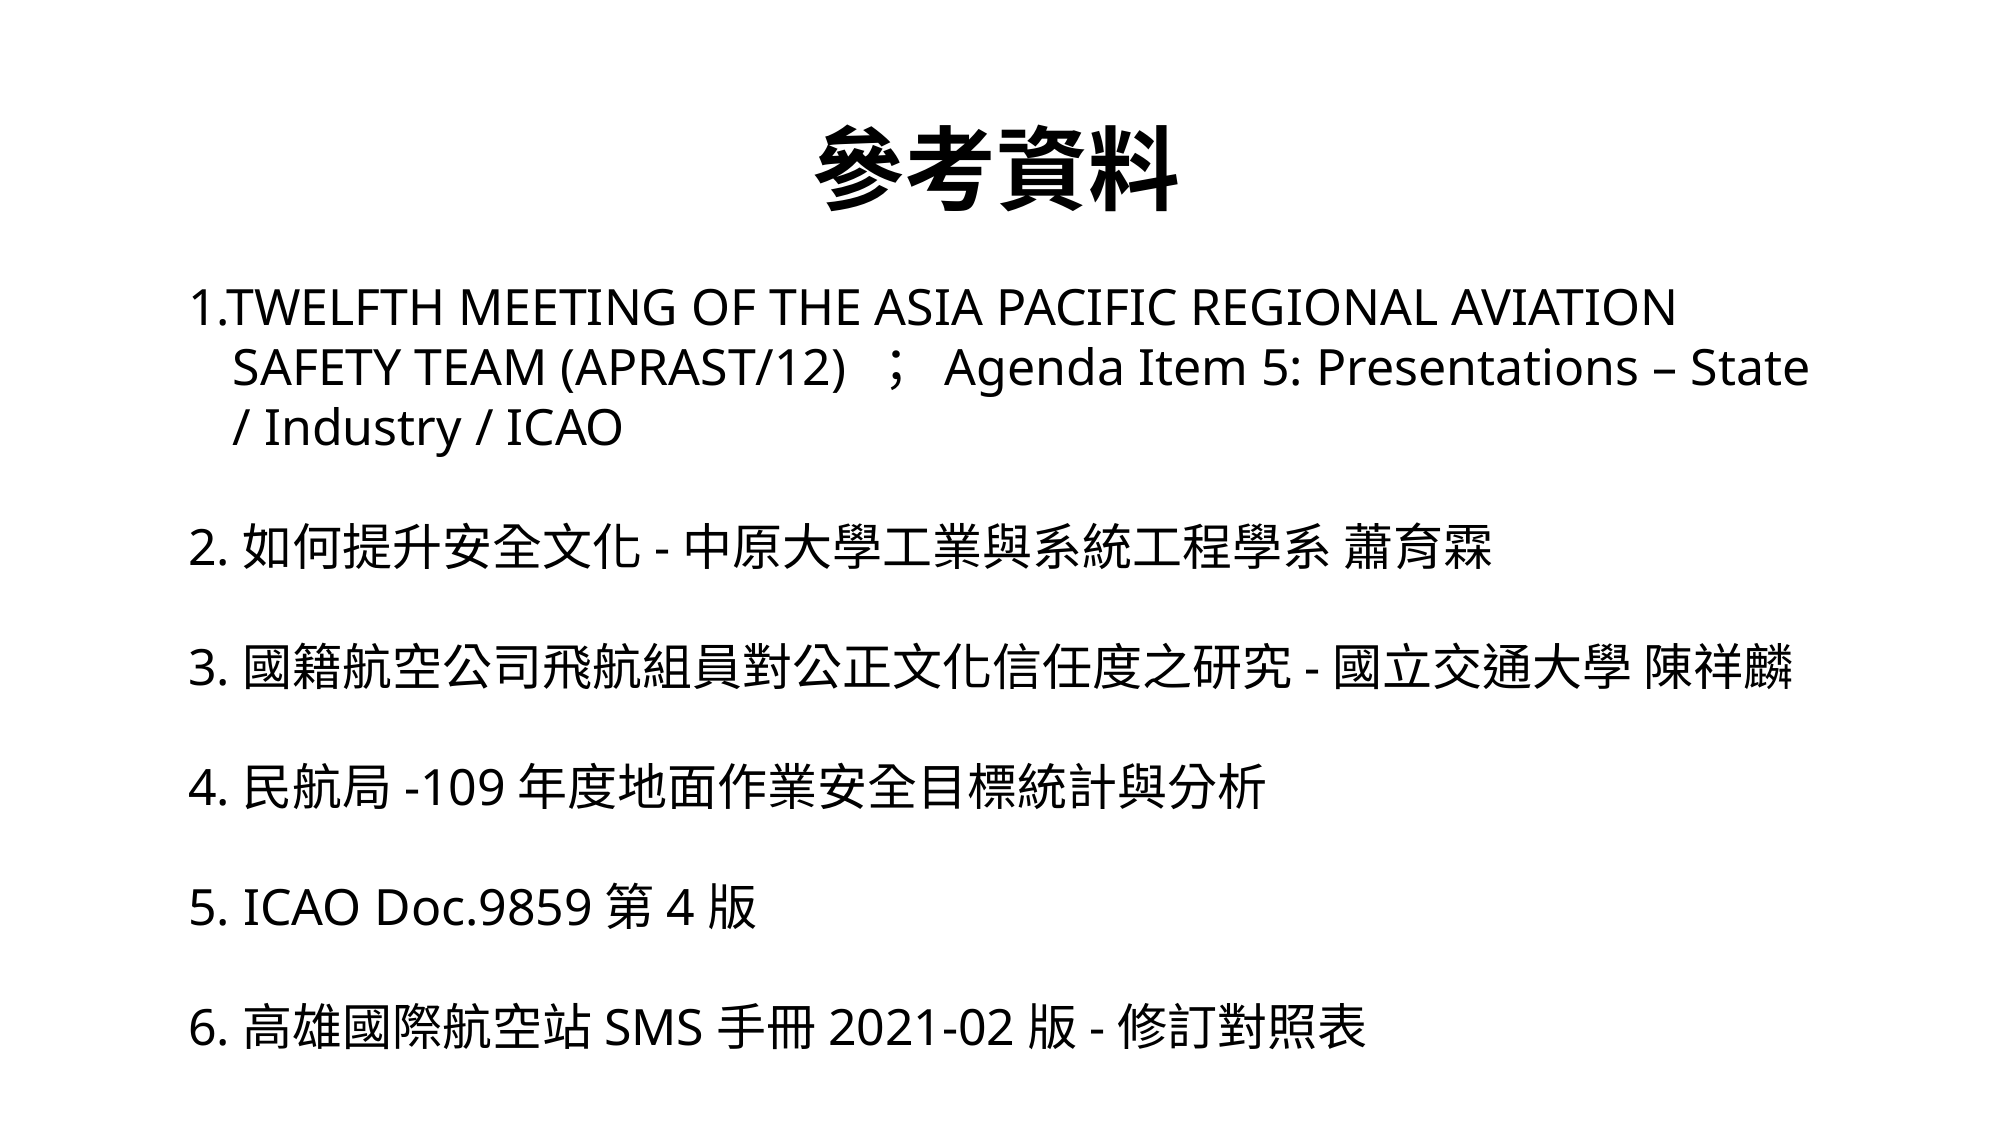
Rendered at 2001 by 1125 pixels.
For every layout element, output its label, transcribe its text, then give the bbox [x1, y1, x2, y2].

text_box 1.TWELFTH MEETING OF THE ASIA PACIFIC REGIONAL AVIATION SAFETY TEAM (APRAST/12) ； Agenda Item 5: Presentations – State / Industry / ICAO 2.如何提升安全文化-中原大學工業與系統工程學系 蕭育霖 3.國籍航空公司飛航組員對公正文化信任度之研究-國立交通大學 陳祥麟 4.民航局-109年度地面作業安全目標統計與分析 5. ICAO Doc.9859第4版 6.高雄國際航空站SMS手冊2021-02版-修訂對照表 [173, 267, 1827, 1104]
text_box 參考資料 [775, 104, 1218, 227]
